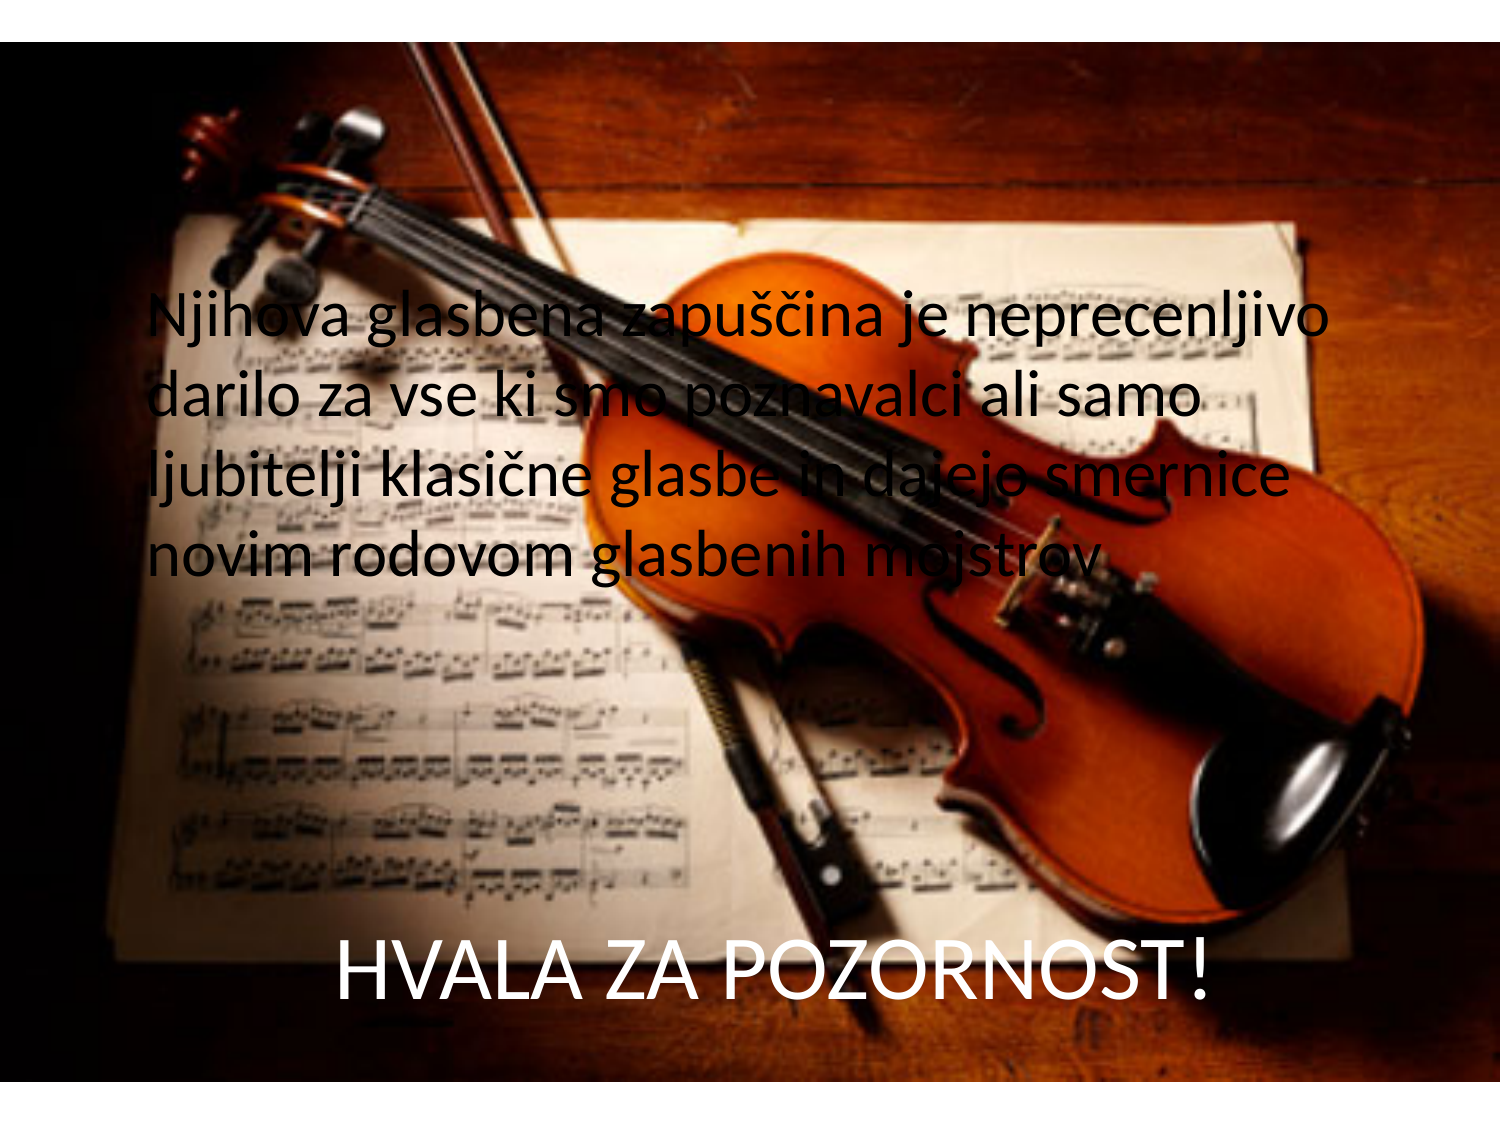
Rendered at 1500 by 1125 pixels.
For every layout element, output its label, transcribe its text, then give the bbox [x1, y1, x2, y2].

list Njihova glasbena zapuščina je neprecenljivo darilo za vse ki smo poznavalci ali samo ljubitelji klasične glasbe in dajejo smernice novim rodovom glasbenih mojstrov [75, 262, 1425, 1005]
picture [0, 42, 1500, 1082]
title HVALA ZA POZORNOST! [100, 869, 1451, 1057]
